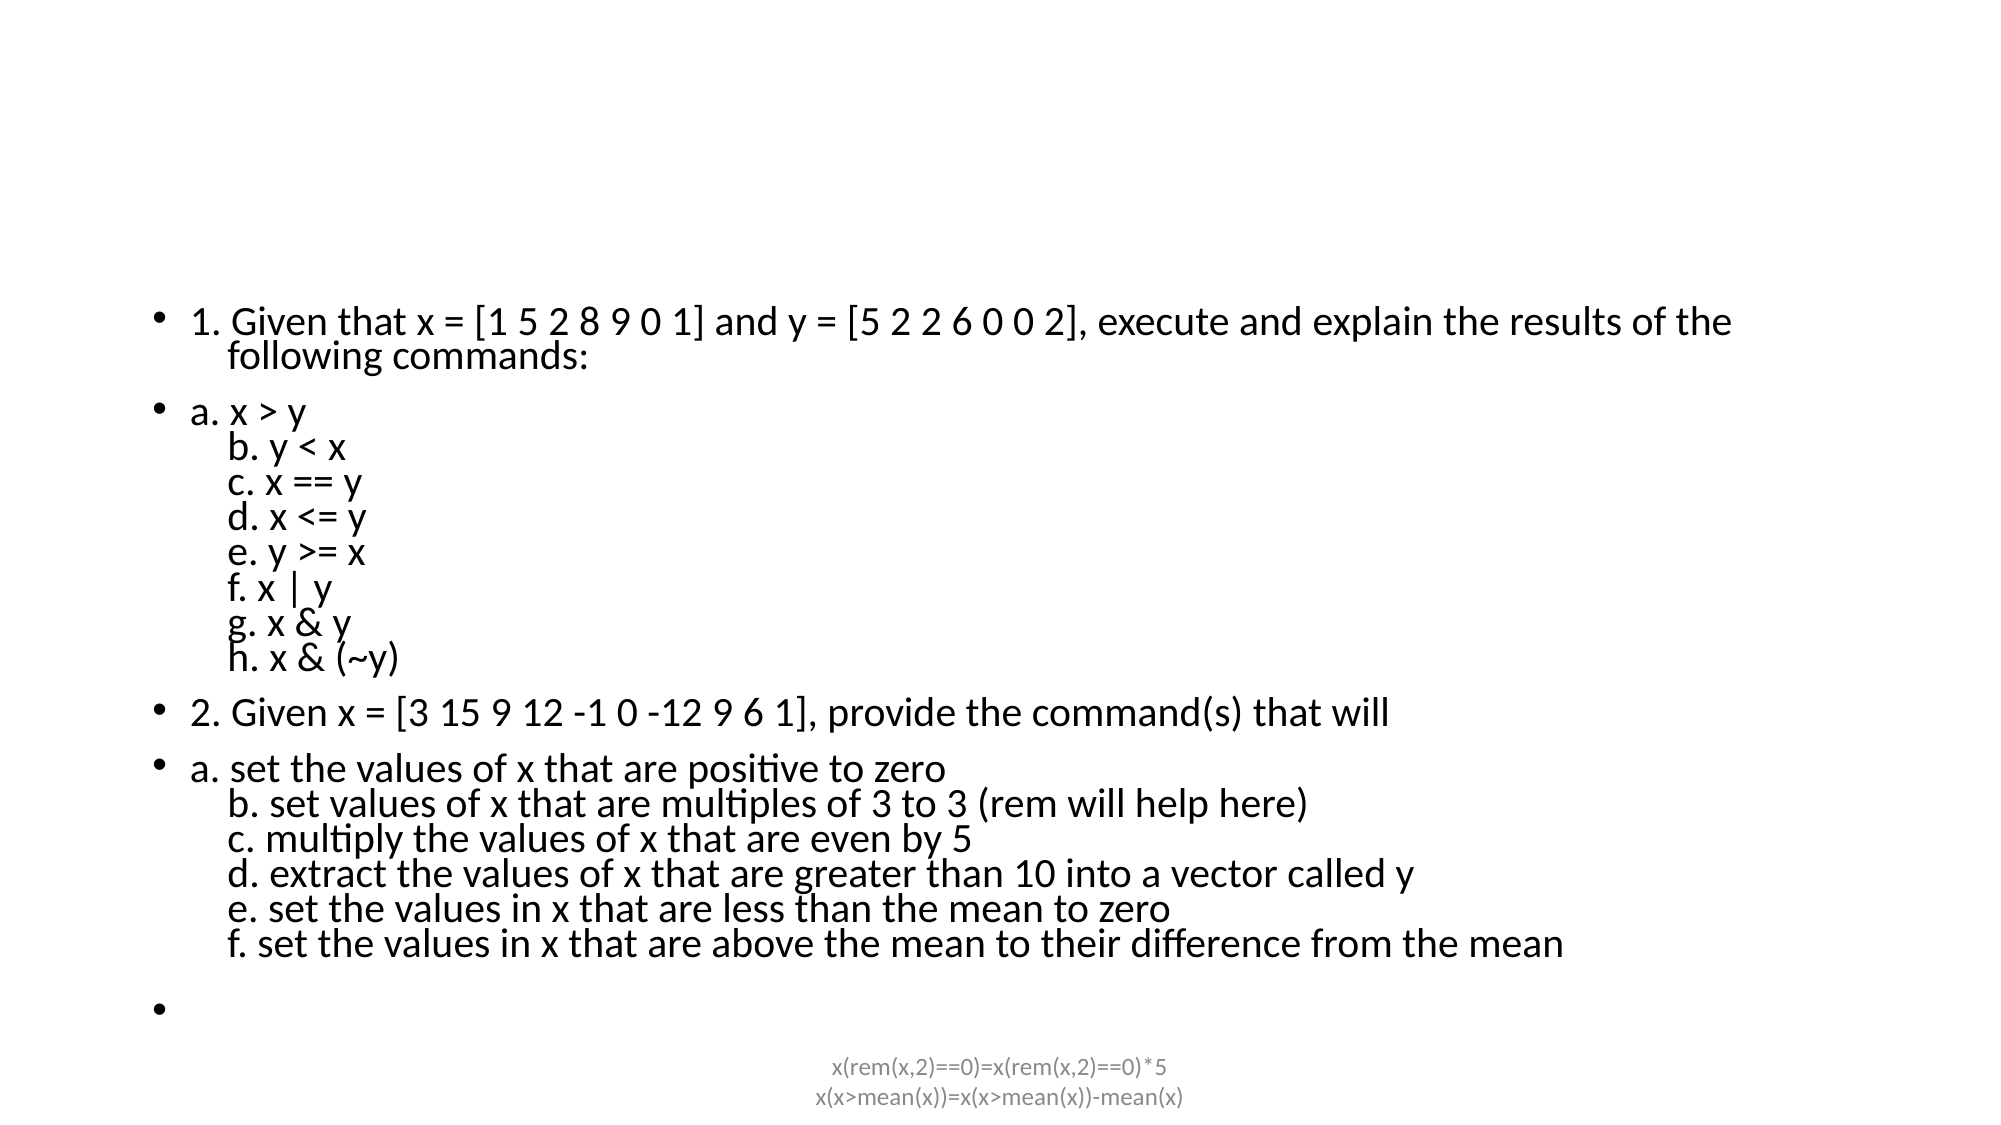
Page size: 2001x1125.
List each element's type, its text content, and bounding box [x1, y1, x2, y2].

list 1. Given that x = [1 5 2 8 9 0 1] and y = [5 2 2 6 0 0 2], execute and explain the results of the following commands: a. x > y b. y < x c. x == y d. x <= y e. y >= x f. x | y g. x & y h. x & (~y) 2. Given x = [3 15 9 12 -1 0 -12 9 6 1], provide the command(s) that will a. set the values of x that are positive to zero b. set values of x that are multiples of 3 to 3 (rem will help here) c. multiply the values of x that are even by 5 d. extract the values of x that are greater than 10 into a vector called y e. set the values in x that are less than the mean to zero f. set the values in x that are above the mean to their difference from the mean [137, 299, 1863, 1014]
text_box x(rem(x,2)==0)=x(rem(x,2)==0)*5 x(x>mean(x))=x(x>mean(x))-mean(x) [662, 1042, 1338, 1103]
